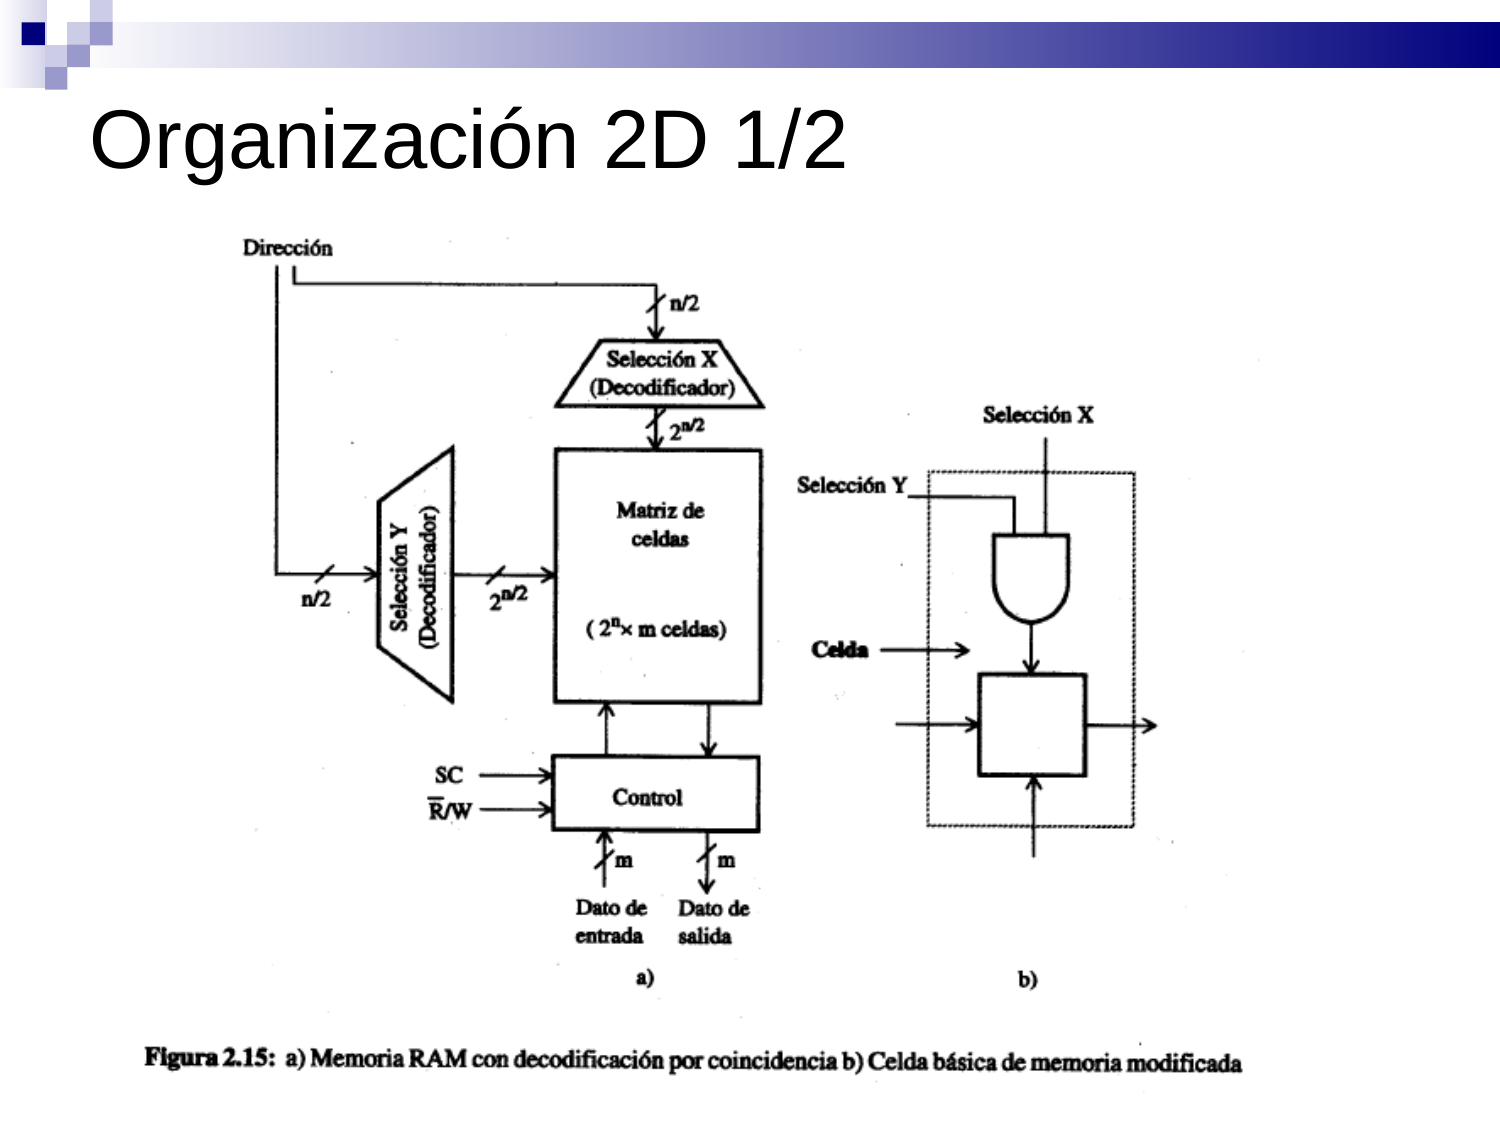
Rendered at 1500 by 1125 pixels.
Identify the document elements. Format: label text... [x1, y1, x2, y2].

title Organización 2D 1/2 [75, 74, 1426, 197]
picture [135, 219, 1270, 1098]
